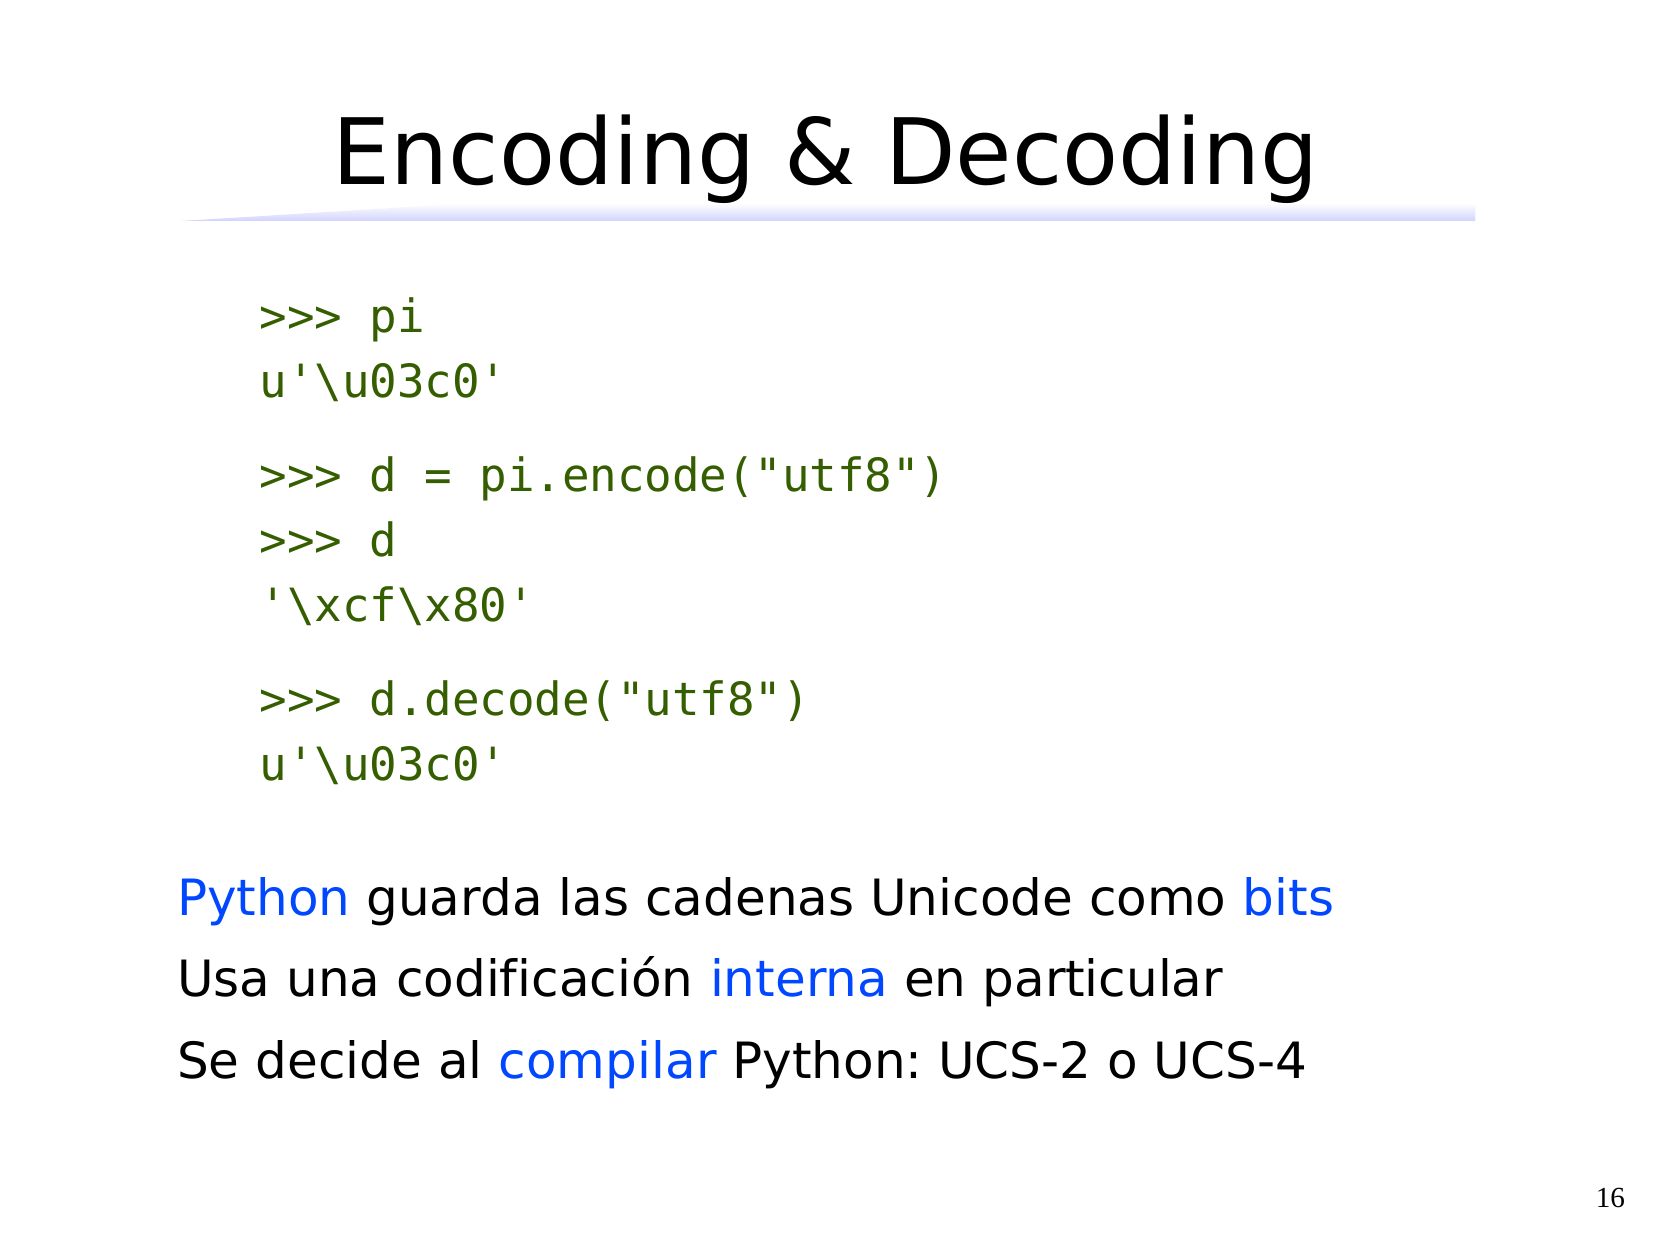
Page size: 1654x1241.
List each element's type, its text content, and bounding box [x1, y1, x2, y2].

title Encoding & Decoding [82, 49, 1571, 257]
list >>> pi u'\u03c0' >>> d = pi.encode("utf8") >>> d '\xcf\x80' >>> d.decode("utf8") u'\u03c0' Python guarda las cadenas Unicode como bits Usa una codificación interna en particular Se decide al compilar Python: UCS-2 o UCS-4 [82, 290, 1536, 1241]
